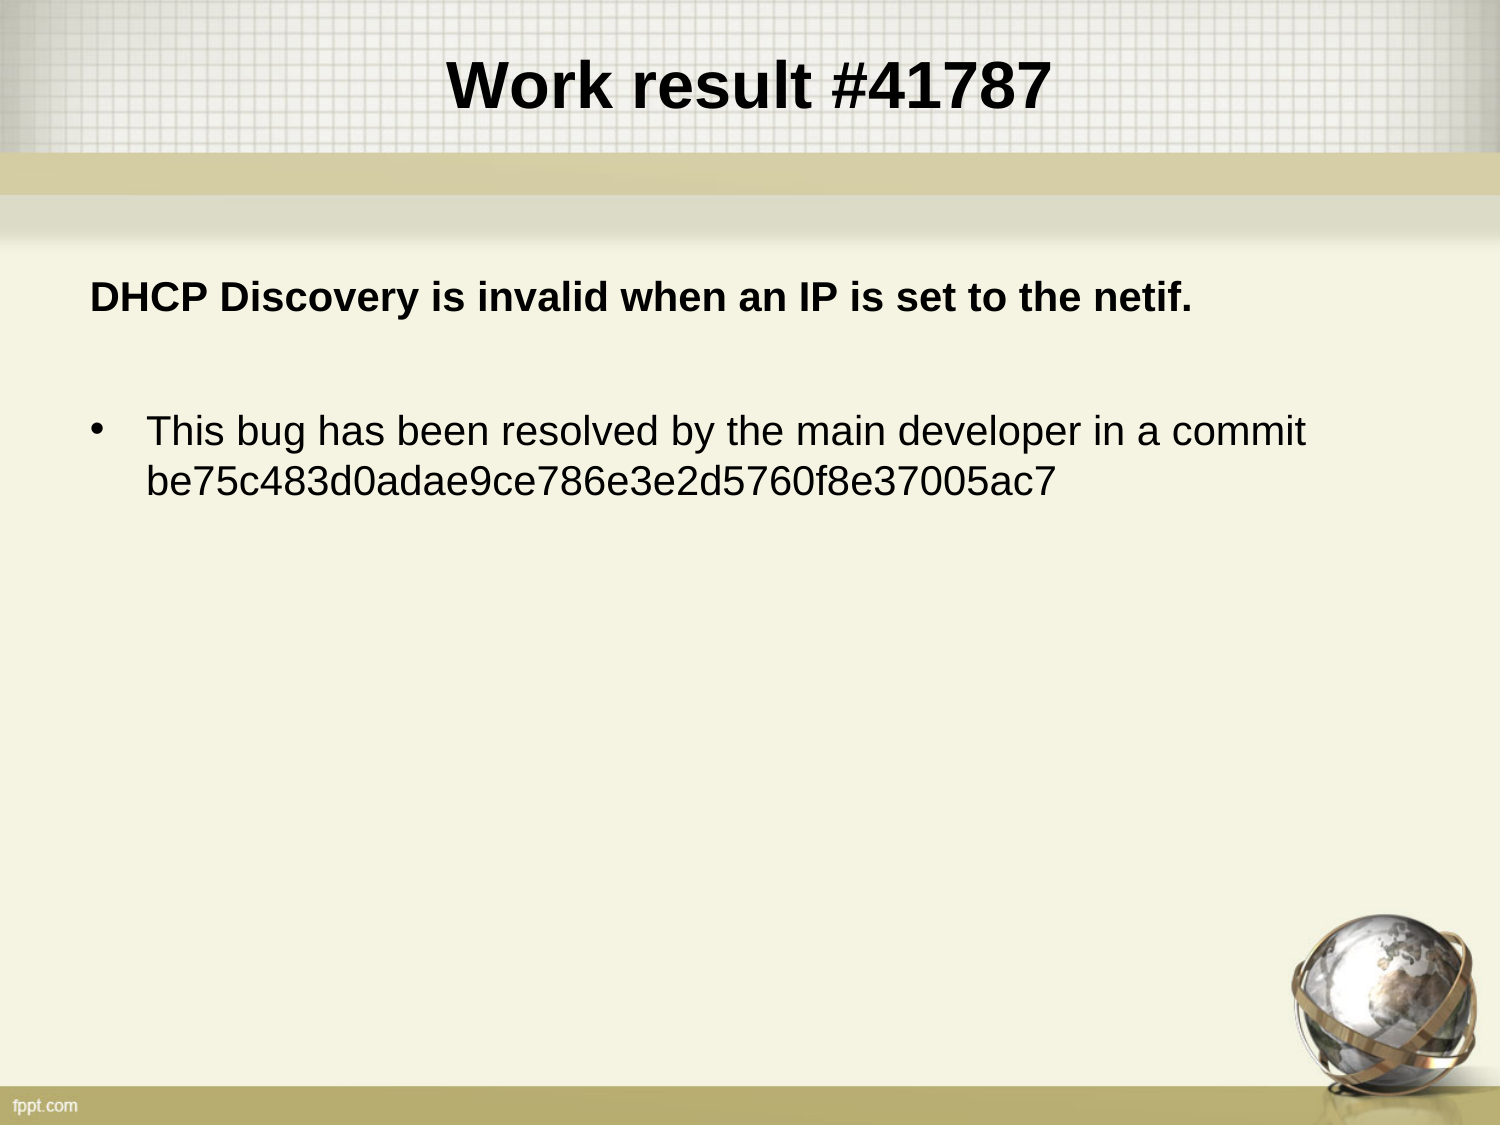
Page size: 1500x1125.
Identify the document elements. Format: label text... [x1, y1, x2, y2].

picture [0, 0, 1500, 1125]
list DHCP Discovery is invalid when an IP is set to the netif. This bug has been resolved by the main developer in a commit be75c483d0adae9ce786e3e2d5760f8e37005ac7 [75, 262, 1426, 1051]
title Work result #41787 [75, 21, 1426, 142]
